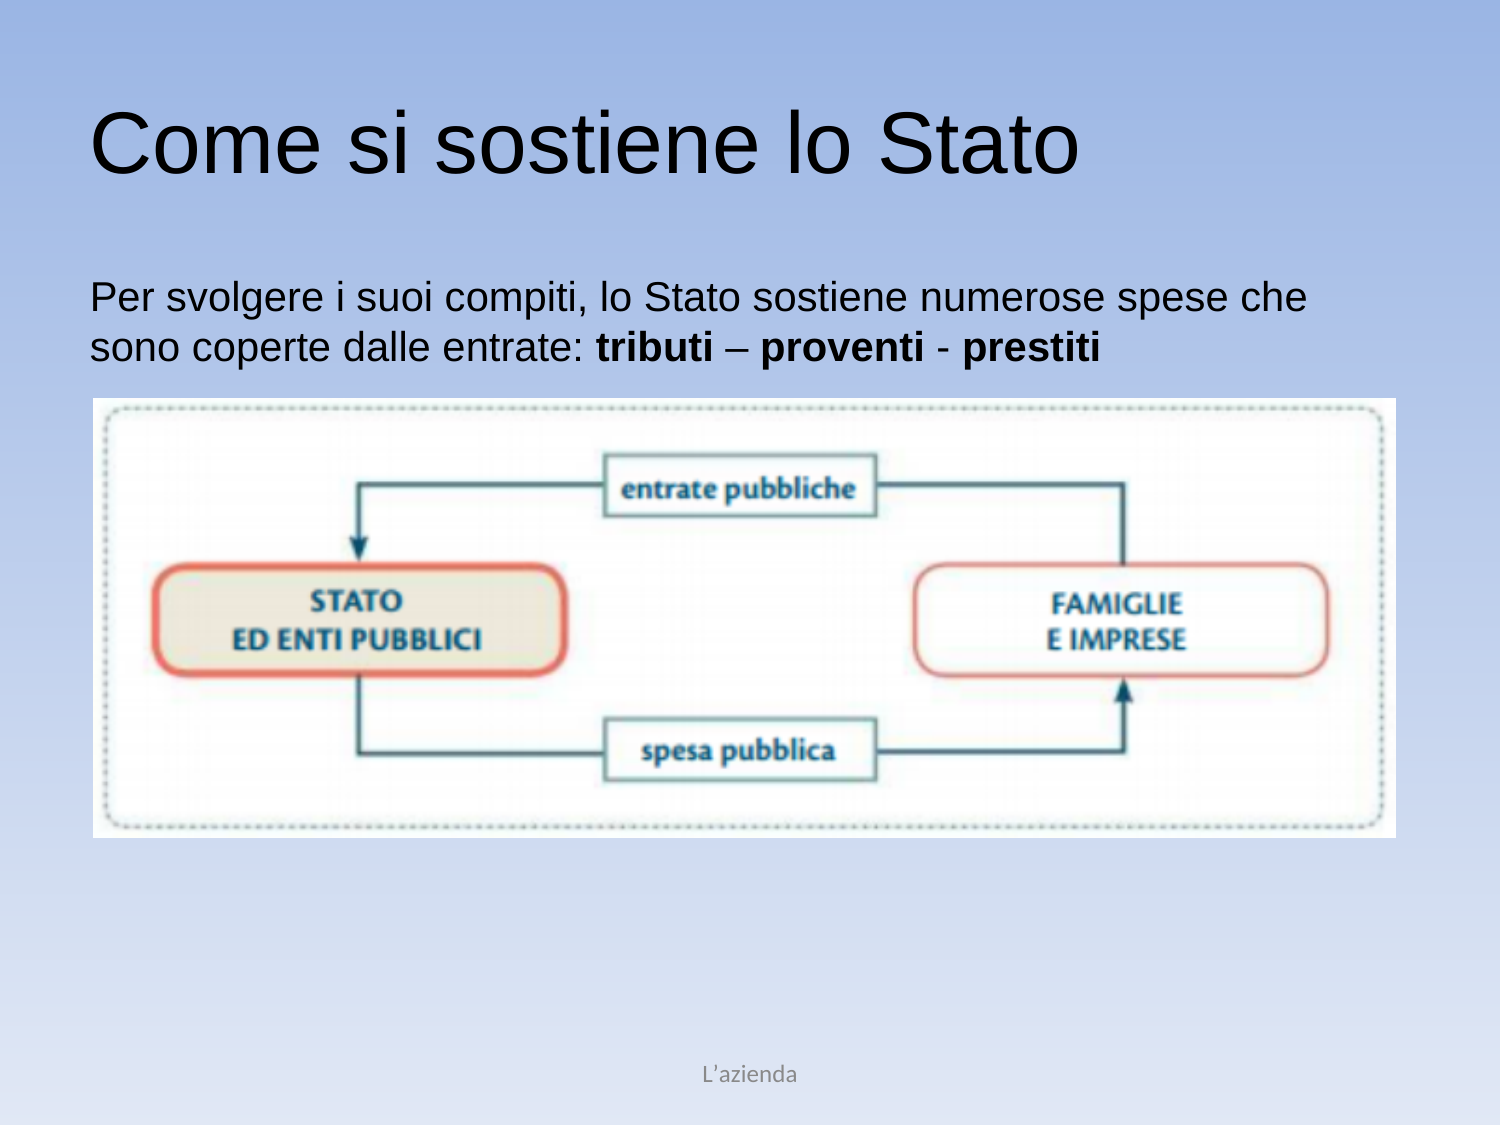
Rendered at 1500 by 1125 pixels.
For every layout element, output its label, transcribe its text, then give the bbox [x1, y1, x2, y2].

picture [93, 398, 1396, 838]
text_box L’azienda [512, 1042, 988, 1103]
text_box Per svolgere i suoi compiti, lo Stato sostiene numerose spese che sono coperte dalle entrate: tributi – proventi - prestiti [75, 262, 1426, 442]
text_box Come si sostiene lo Stato [75, 45, 1426, 233]
